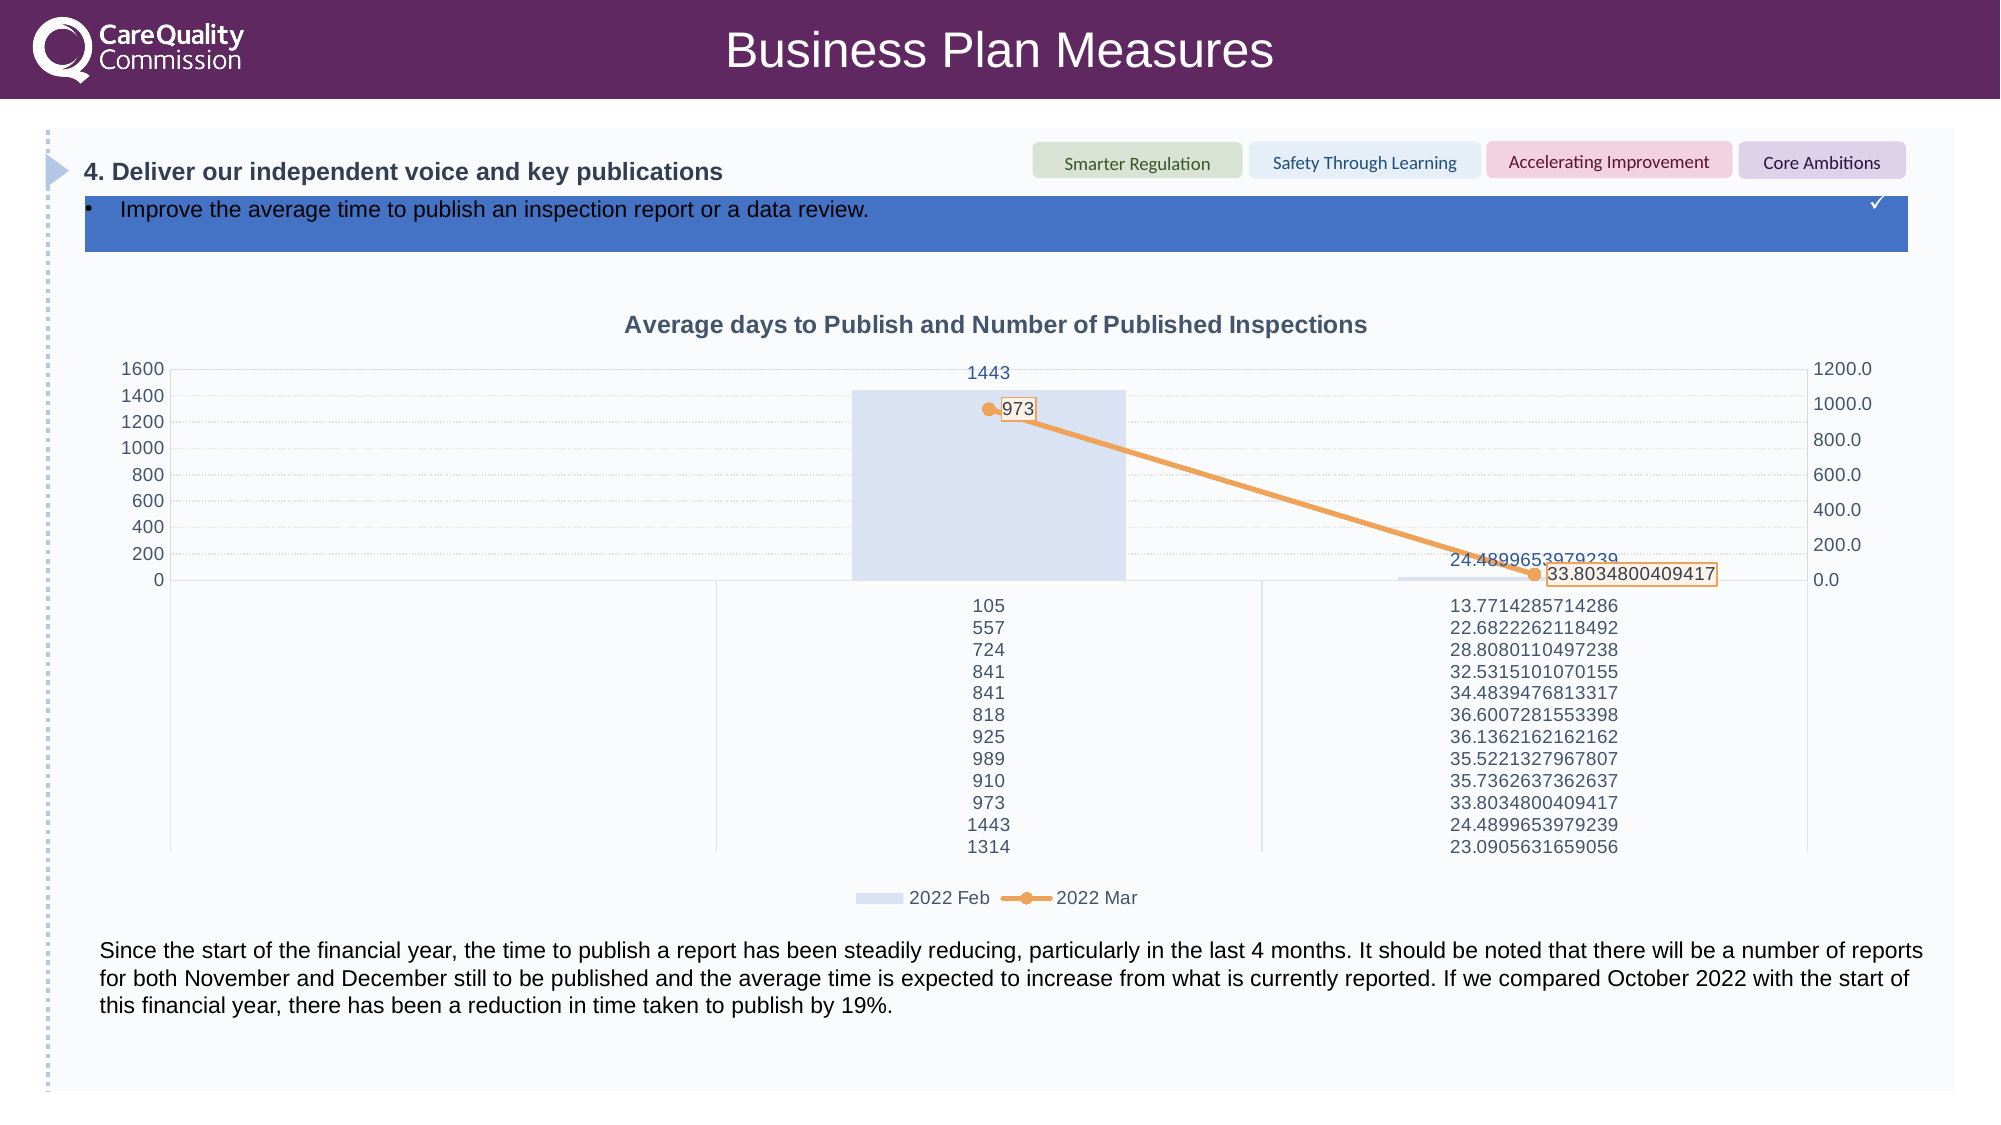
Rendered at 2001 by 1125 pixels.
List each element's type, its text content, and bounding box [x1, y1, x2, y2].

chart [84, 283, 1910, 916]
table_header  [1848, 196, 1908, 252]
text_box Core Ambitions [1738, 141, 1907, 179]
picture [32, 16, 245, 84]
text_box [0, 0, 2000, 99]
text_box Safety Through Learning [1248, 141, 1482, 179]
text_box Accelerating Improvement [1486, 140, 1733, 179]
table_header Improve the average time to publish an inspection report or a data review. [85, 196, 1848, 252]
text_box [45, 128, 1955, 1091]
text_box Since the start of the financial year, the time to publish a report has been steadily reducing, particularly in the last 4 months. It should be noted that there will be a number of reports for both November and December still to be published and the average time is expected to increase from what is currently reported. If we compared October 2022 with the start of this financial year, there has been a reduction in time taken to publish by 19%. [84, 928, 1945, 1028]
text_box 4. Deliver our independent voice and key publications [69, 147, 984, 194]
text_box Smarter Regulation [1032, 141, 1243, 179]
text_box Business Plan Measures [641, 9, 1358, 86]
